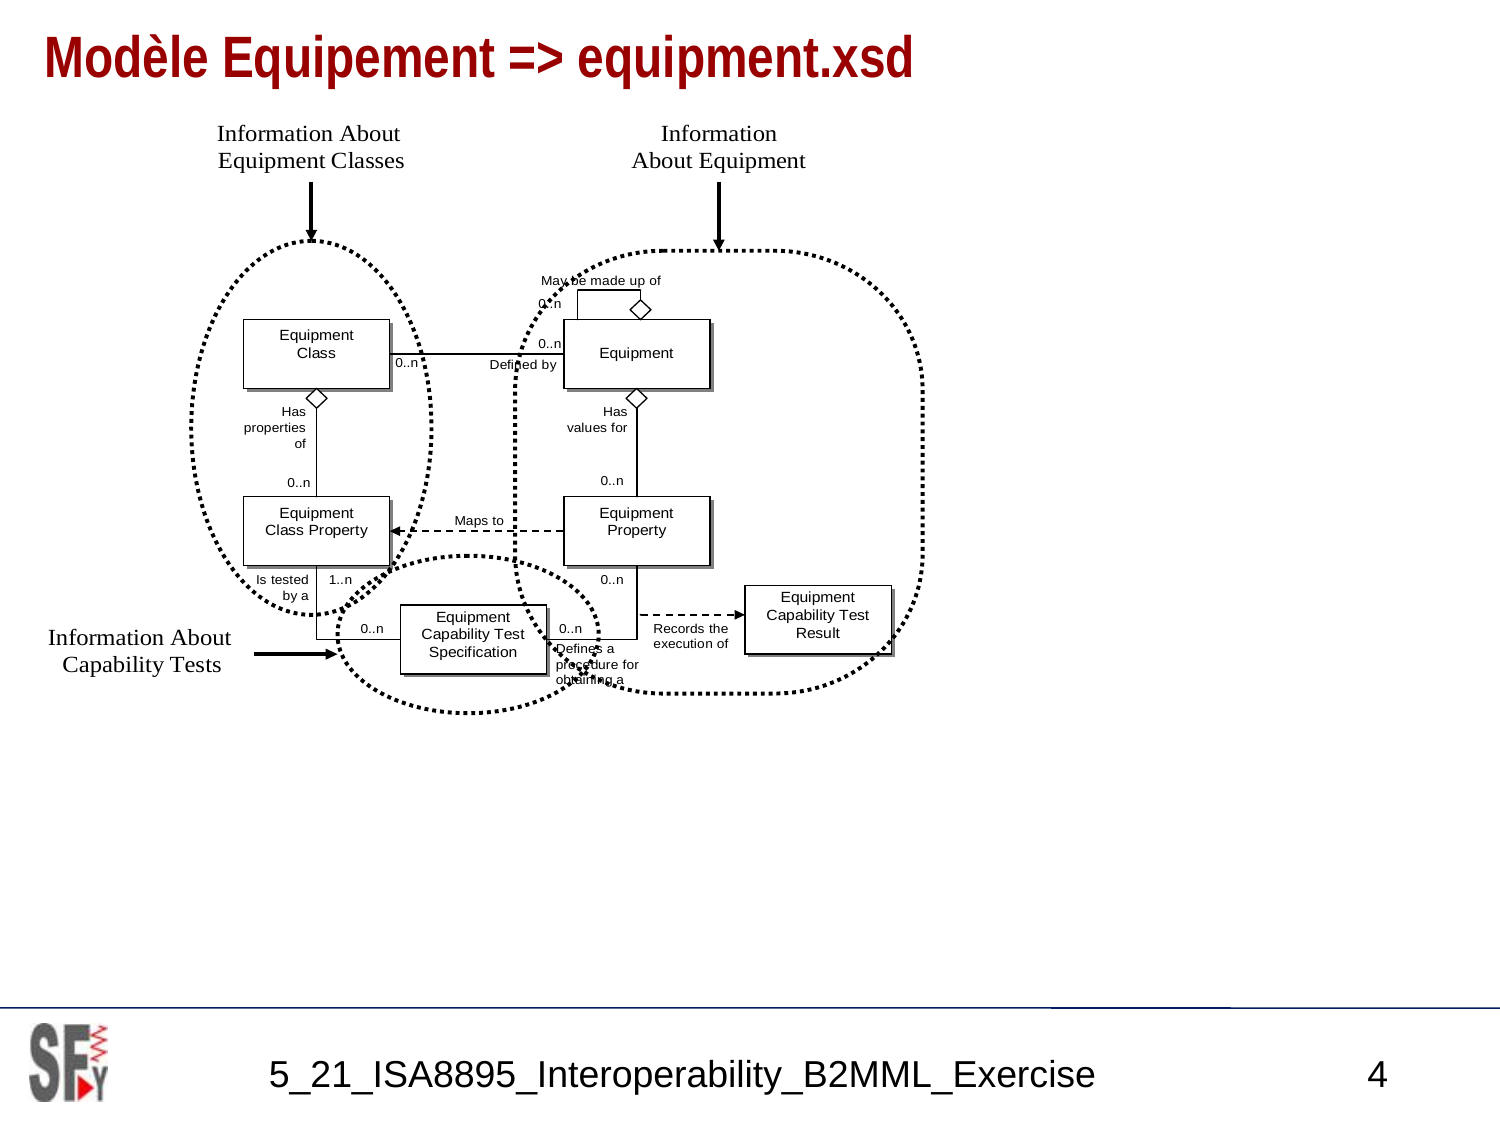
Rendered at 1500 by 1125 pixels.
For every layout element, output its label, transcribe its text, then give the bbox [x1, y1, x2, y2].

chart [35, 112, 1289, 999]
footer 5_21_ISA8895_Interoperability_B2MML_Exercise [253, 1034, 1336, 1103]
slide_number <numéro> [1352, 1034, 1490, 1103]
title Modèle Equipement => equipment.xsd [29, 12, 1471, 138]
picture [29, 1023, 108, 1102]
